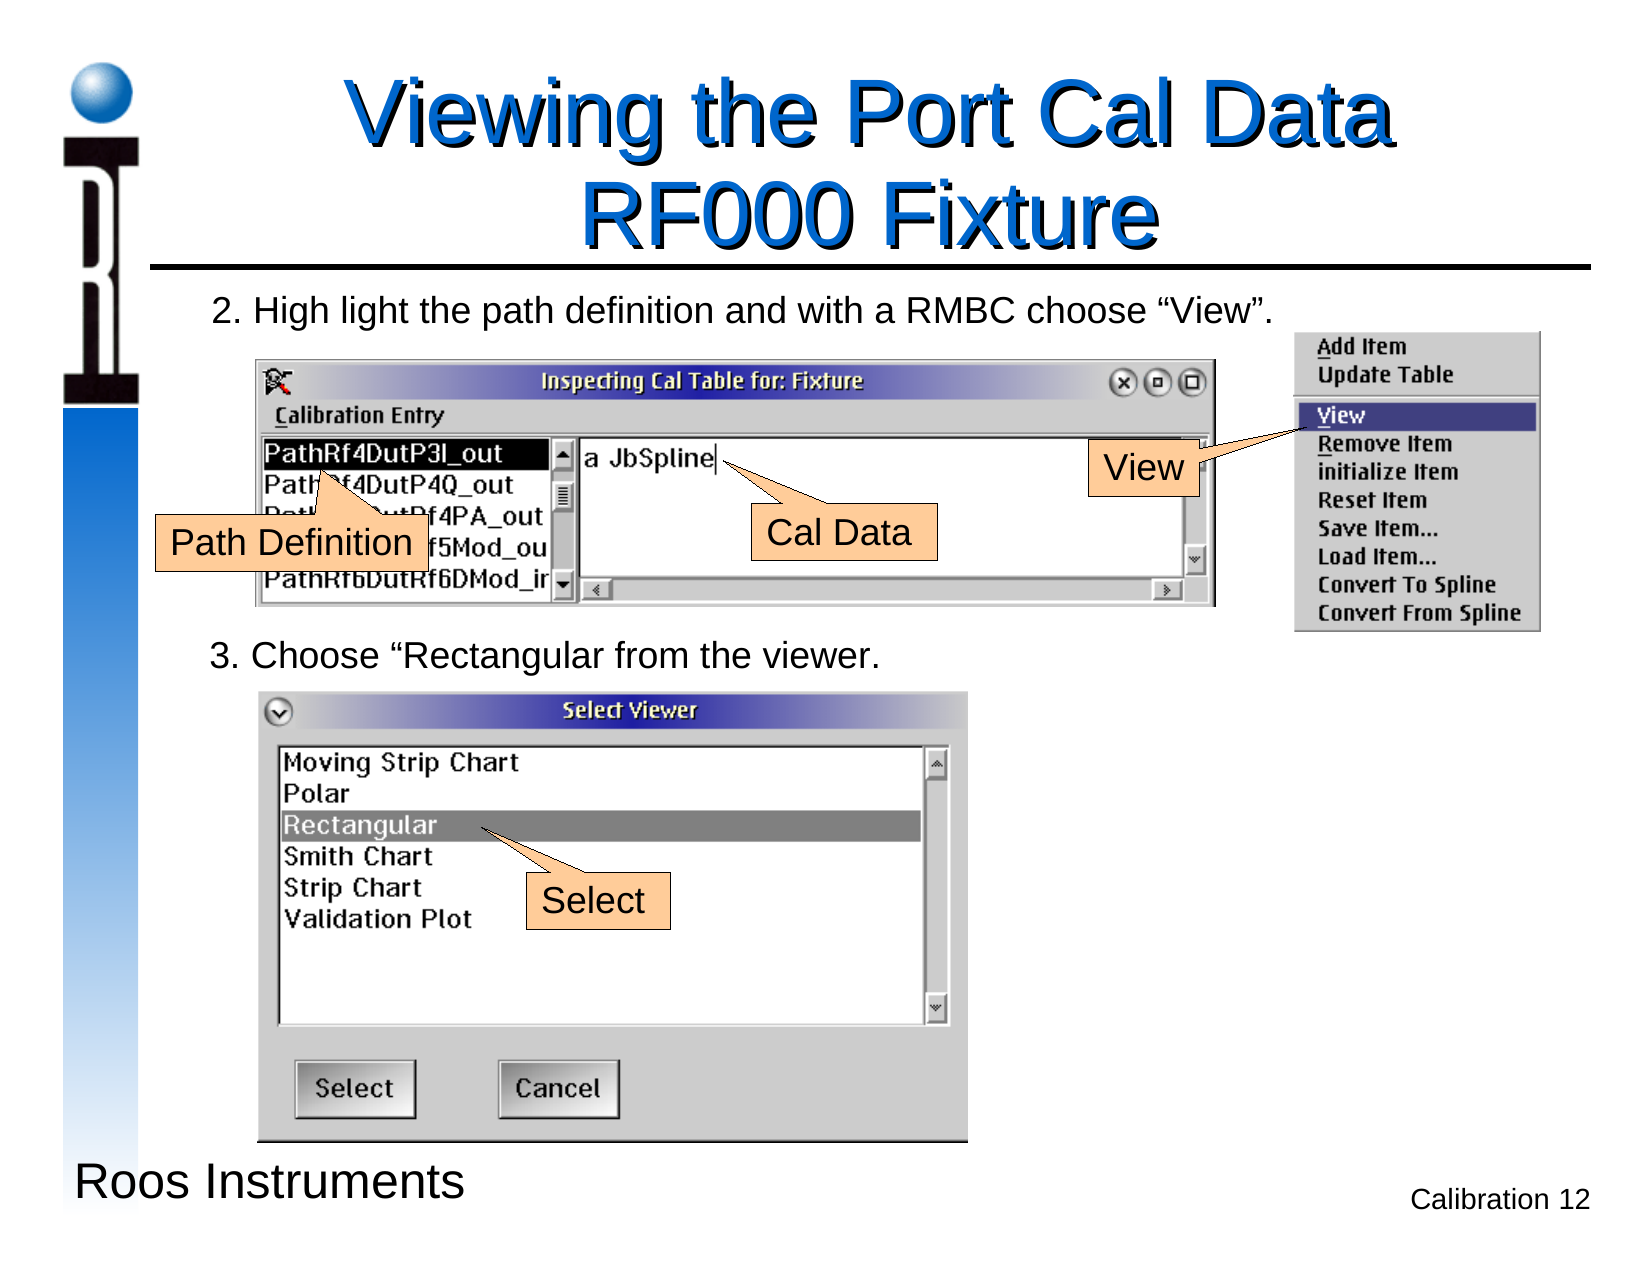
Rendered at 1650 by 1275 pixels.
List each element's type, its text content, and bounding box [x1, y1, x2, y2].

text_box Cal Data [723, 460, 938, 561]
picture [59, 59, 144, 411]
text_box Path Definition [155, 468, 429, 572]
picture [1293, 331, 1541, 632]
title Viewing the Port Cal Data RF000 Fixture [147, 60, 1591, 266]
text_box View [1088, 427, 1307, 497]
text_box 3. Choose “Rectangular from the viewer. [194, 627, 1517, 727]
text_box Select [481, 827, 671, 930]
picture [255, 359, 1216, 607]
picture [257, 727, 968, 1143]
text_box 2. High light the path definition and with a RMBC choose “View”. [196, 281, 1519, 381]
